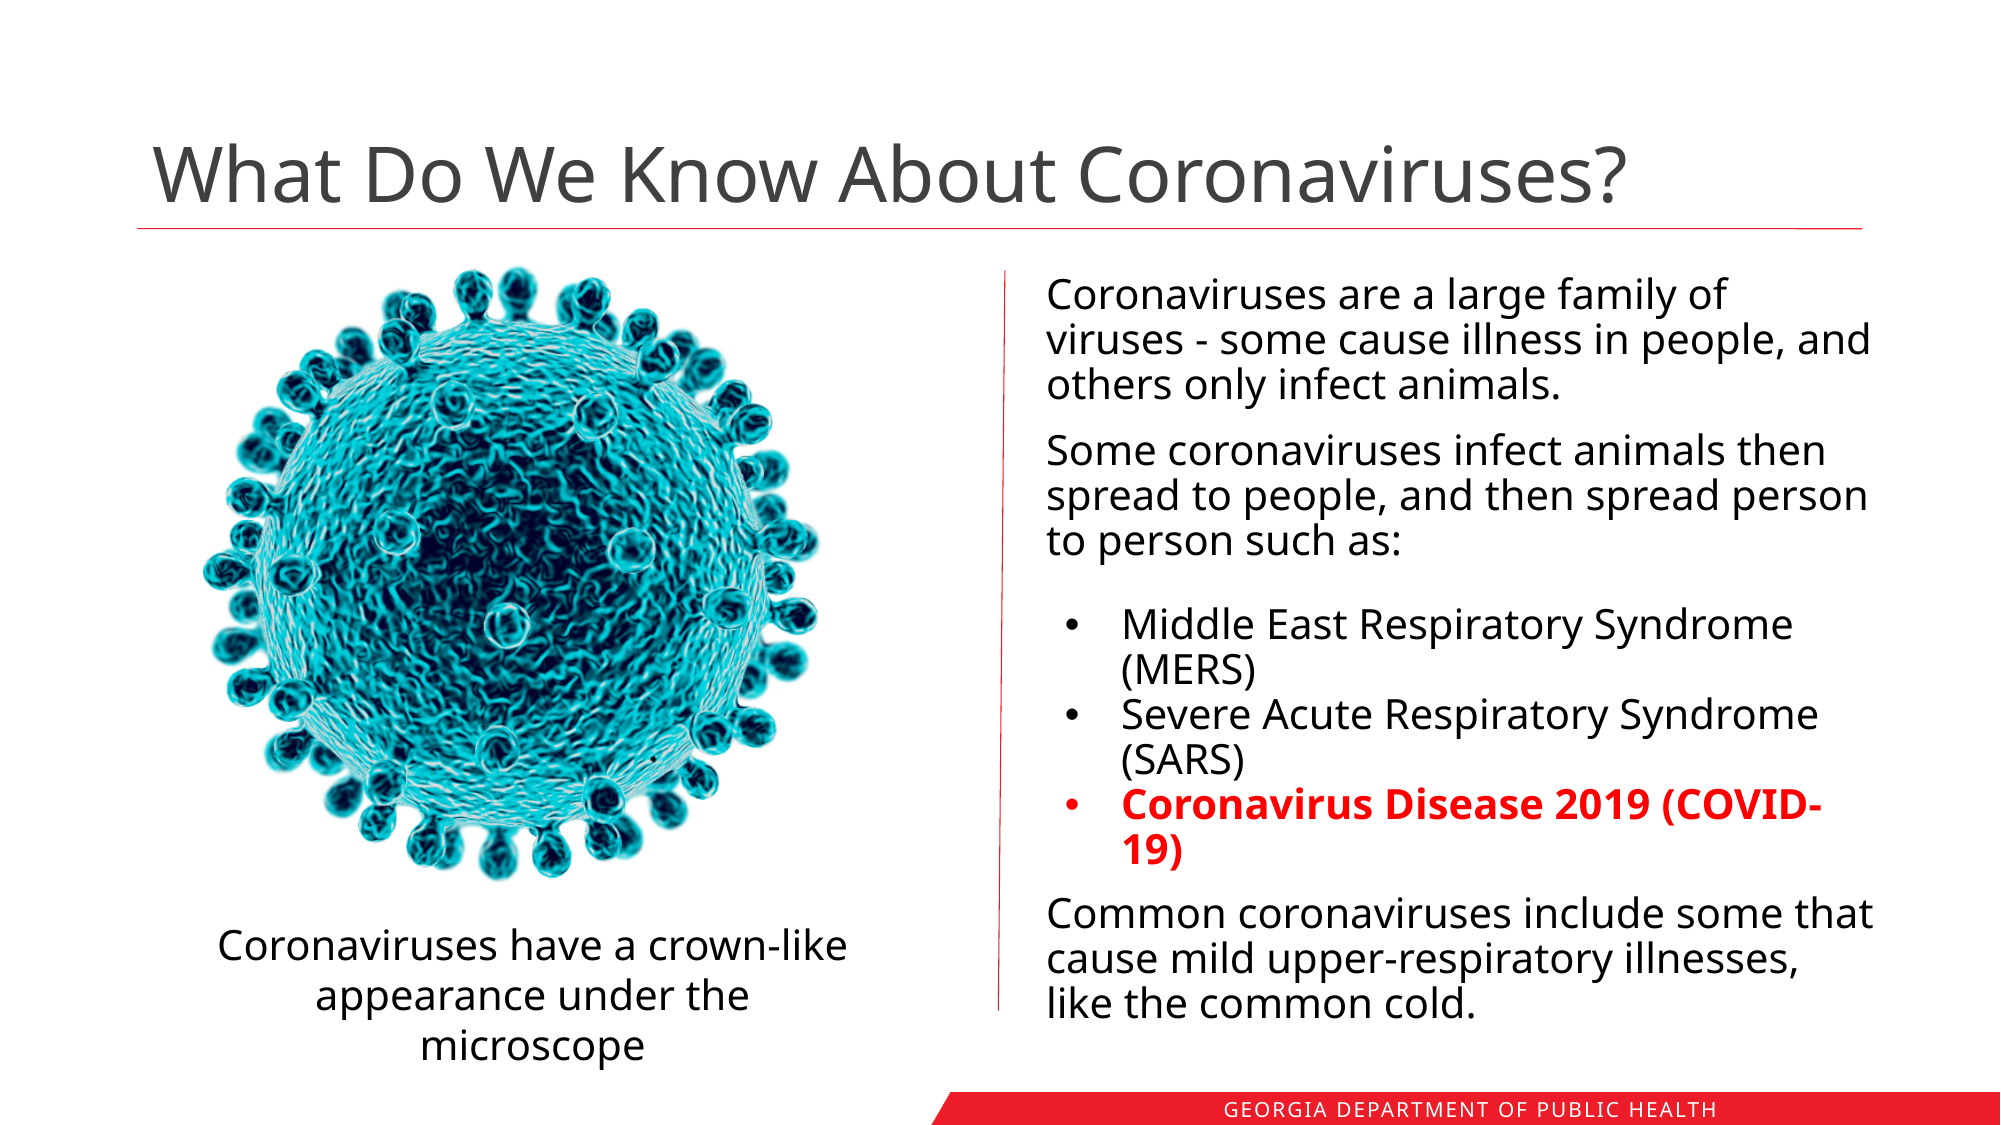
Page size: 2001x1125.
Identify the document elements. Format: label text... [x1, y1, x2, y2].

list Coronaviruses are a large family of viruses - some cause illness in people, and others only infect animals. Some coronaviruses infect animals then spread to people, and then spread person to person such as: Middle East Respiratory Syndrome (MERS) Severe Acute Respiratory Syndrome (SARS) Coronavirus Disease 2019 (COVID-19) Common coronaviruses include some that cause mild upper-respiratory illnesses, like the common cold. [1031, 266, 1891, 1125]
title What Do We Know About Coronaviruses? [137, 128, 1863, 229]
text_box Coronaviruses have a crown-like appearance under the microscope [194, 911, 871, 1077]
picture [194, 237, 826, 887]
picture [1891, 1092, 2000, 1125]
picture [931, 1092, 1031, 1125]
